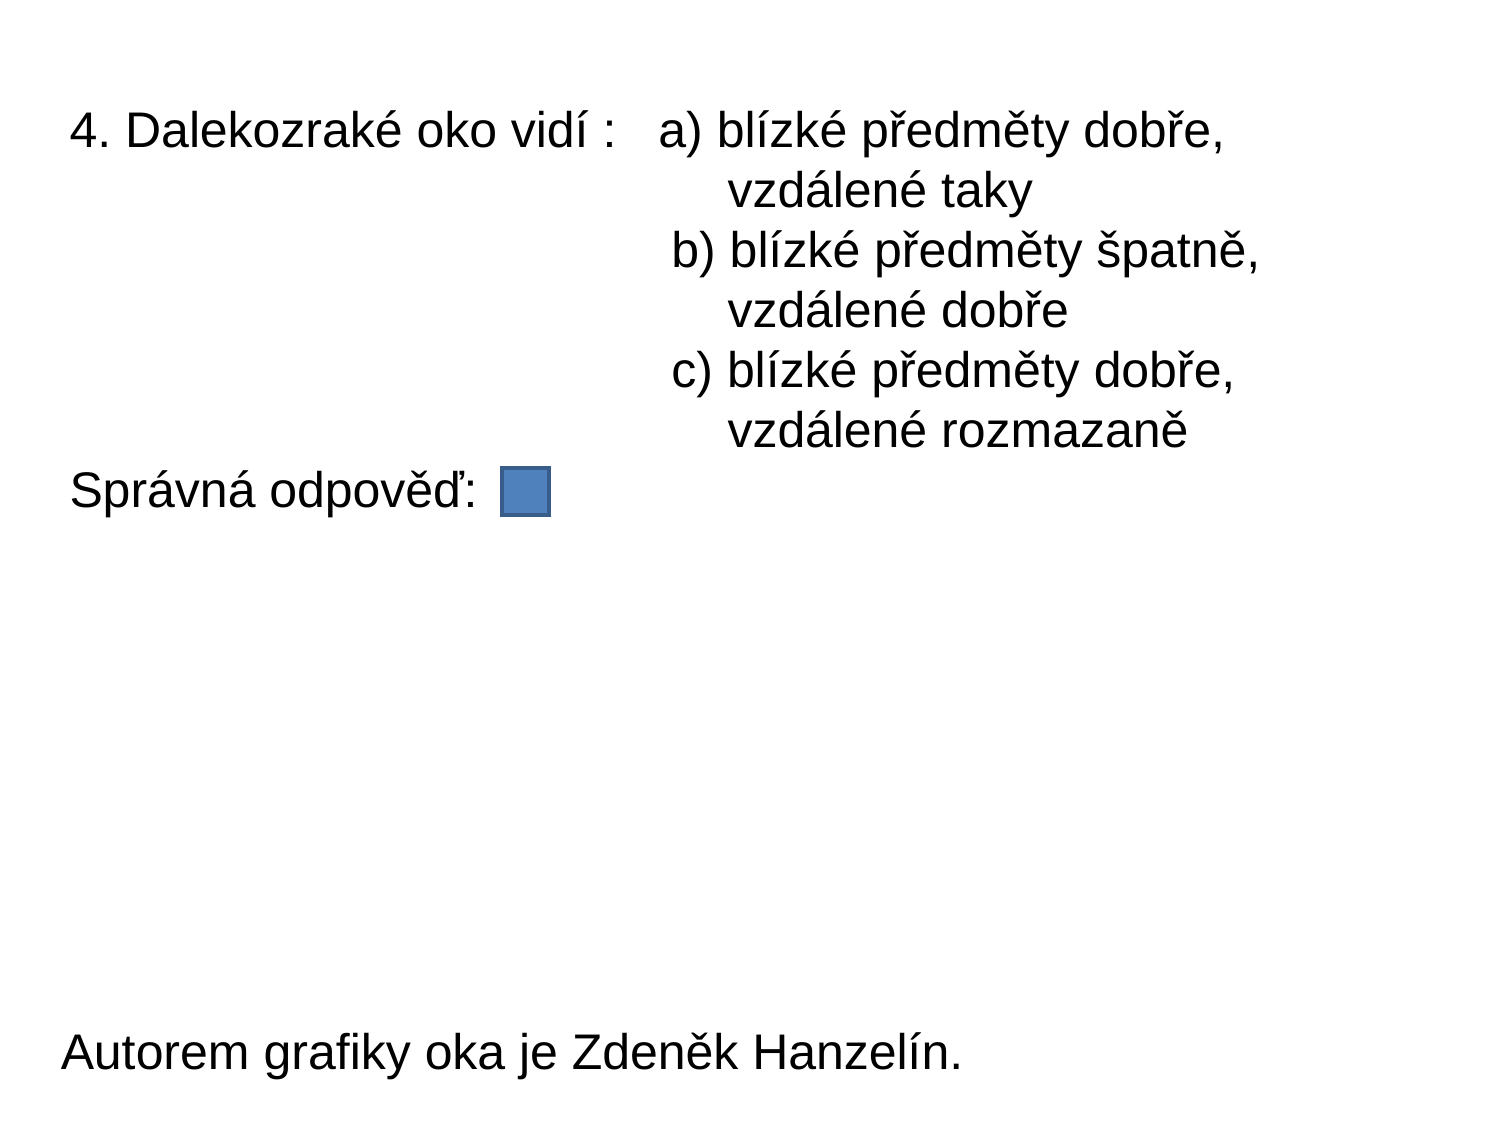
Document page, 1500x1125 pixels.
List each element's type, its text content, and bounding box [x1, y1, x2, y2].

text_box 4. Dalekozraké oko vidí : a) blízké předměty dobře, vzdálené taky b) blízké předměty špatně, vzdálené dobře c) blízké předměty dobře, vzdálené rozmazaně Správná odpověď: b [54, 90, 1290, 526]
text_box [501, 467, 550, 516]
text_box Autorem grafiky oka je Zdeněk Hanzelín. [46, 1011, 979, 1087]
